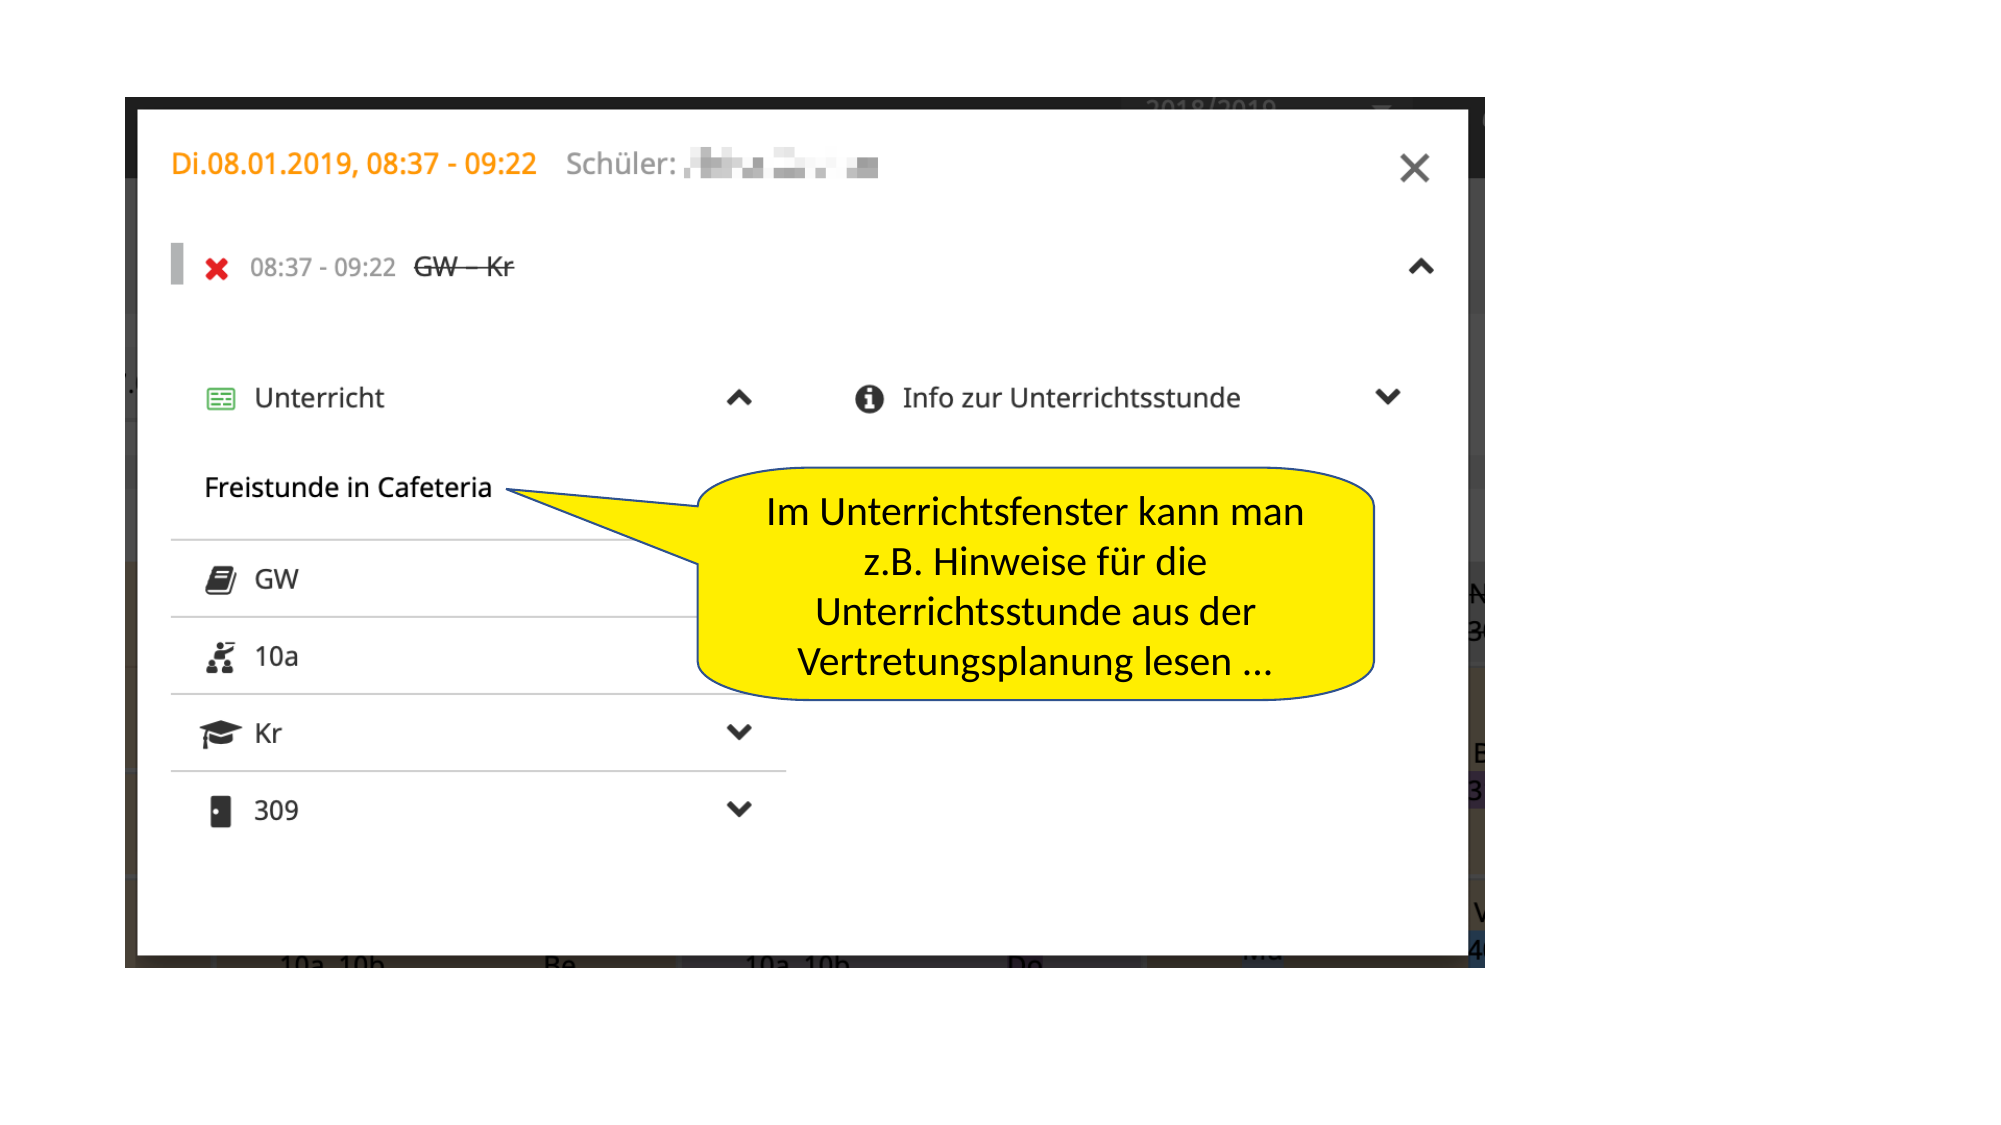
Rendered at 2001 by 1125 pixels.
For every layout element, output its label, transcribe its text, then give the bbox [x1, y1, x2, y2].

text_box Im Unterrichtsfenster kann man z.B. Hinweise für die Unterrichtsstunde aus der Vertretungsplanung lesen ... [505, 467, 1374, 701]
picture [125, 97, 1485, 968]
